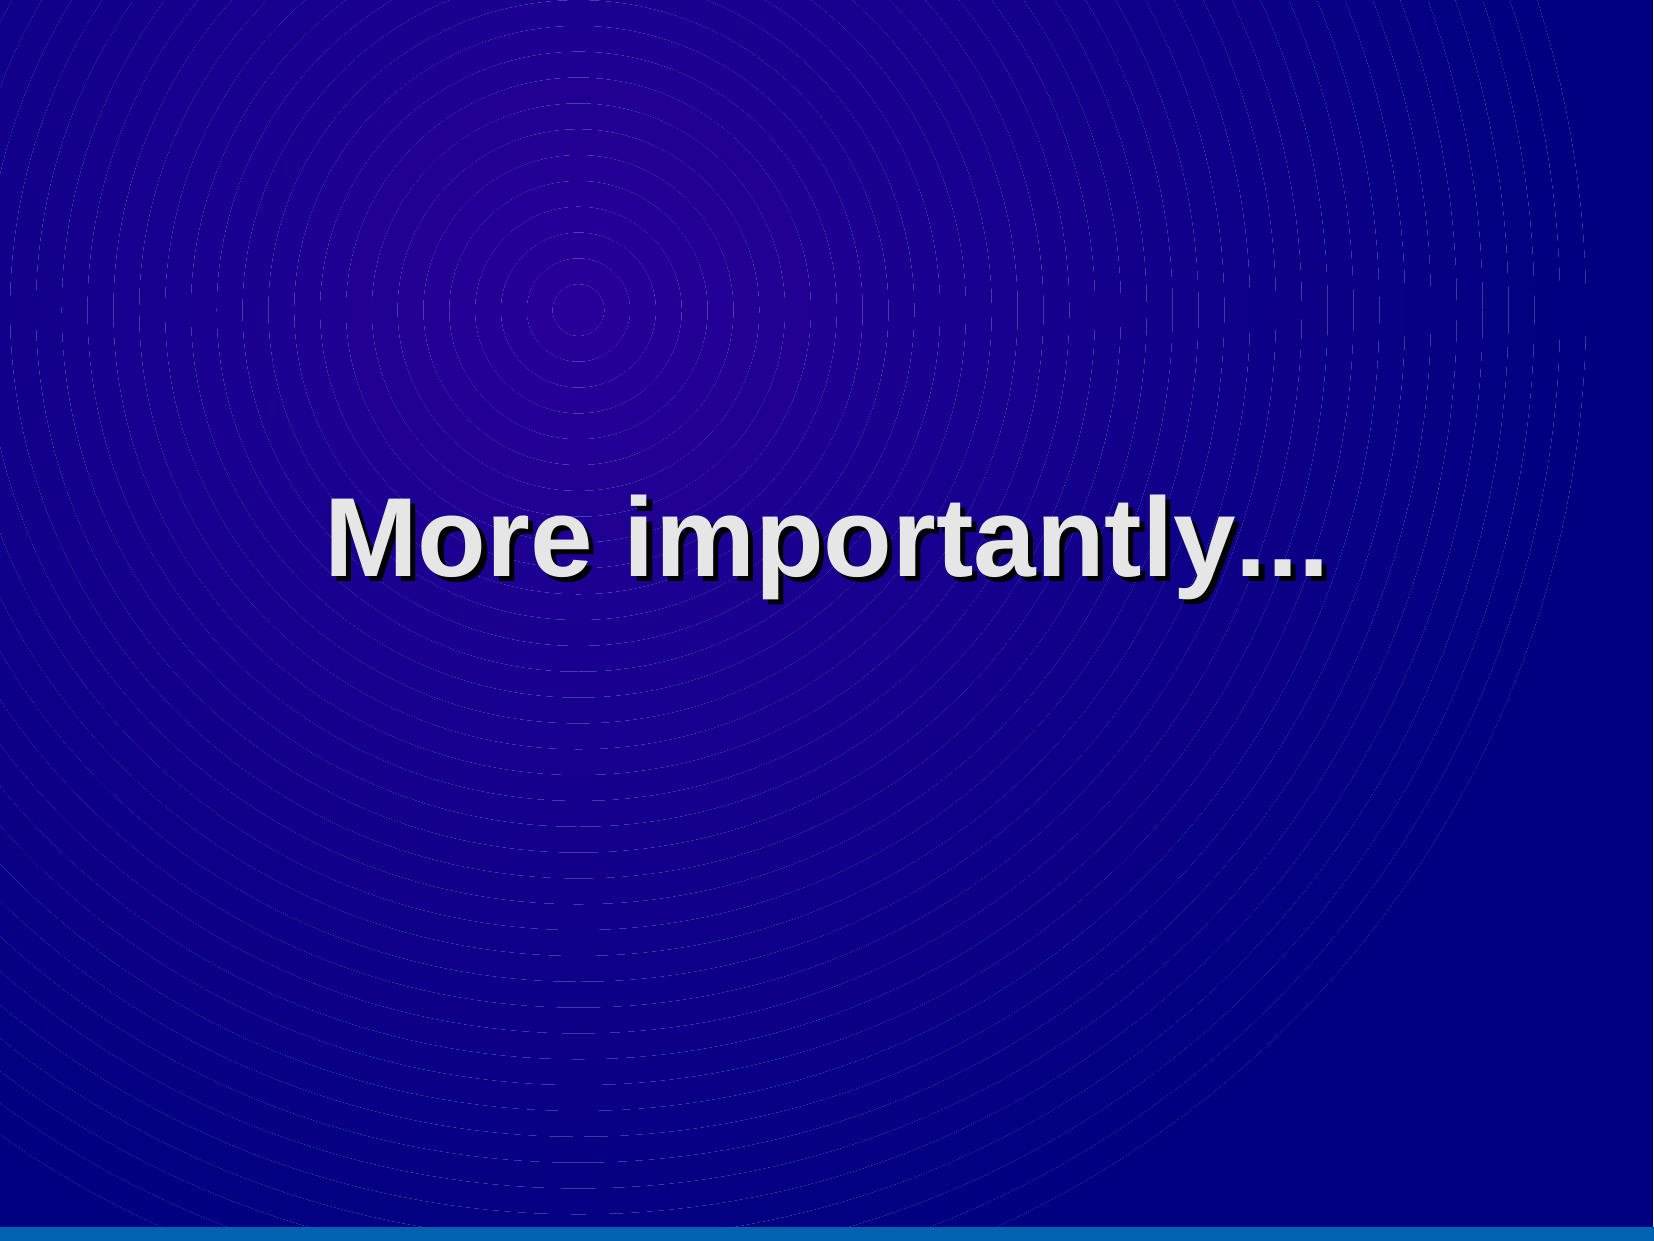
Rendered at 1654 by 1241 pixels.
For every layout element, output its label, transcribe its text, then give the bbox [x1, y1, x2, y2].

title More importantly... [121, 433, 1533, 641]
